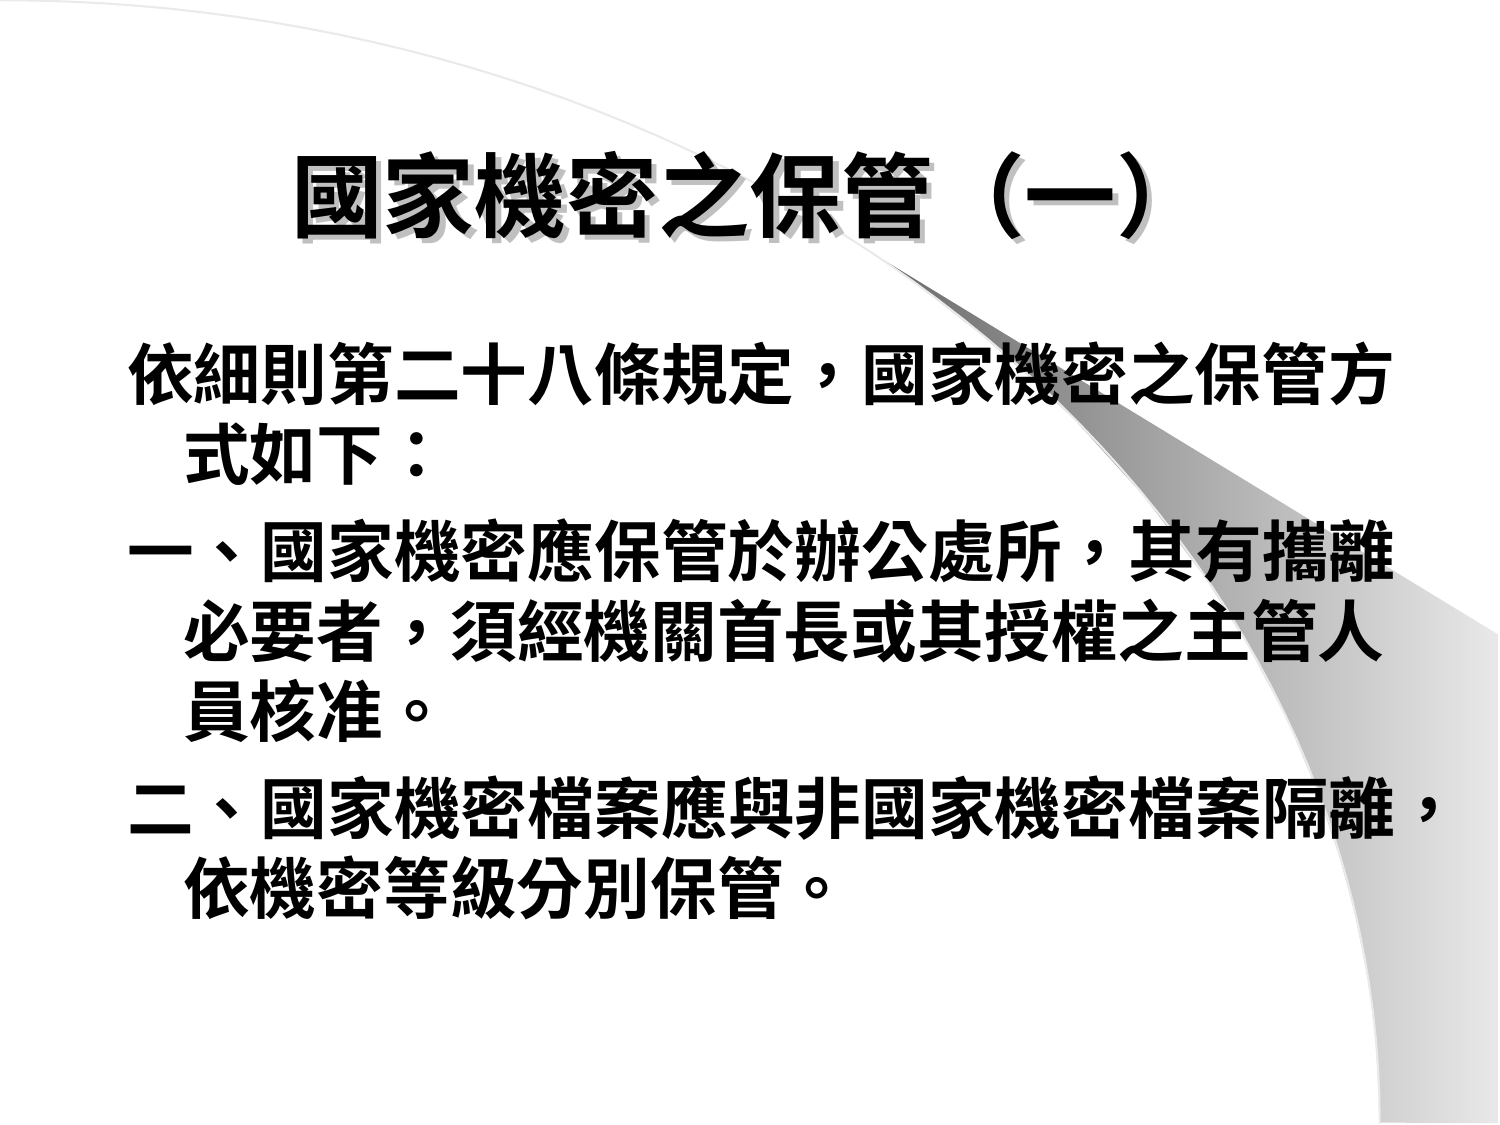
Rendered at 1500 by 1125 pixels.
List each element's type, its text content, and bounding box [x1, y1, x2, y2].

list 依細則第二十八條規定，國家機密之保管方式如下： 一、國家機密應保管於辦公處所，其有攜離必要者，須經機關首長或其授權之主管人員核准。 二、國家機密檔案應與非國家機密檔案隔離，依機密等級分別保管。 [112, 324, 1438, 1063]
title 國家機密之保管（一） [112, 99, 1388, 288]
